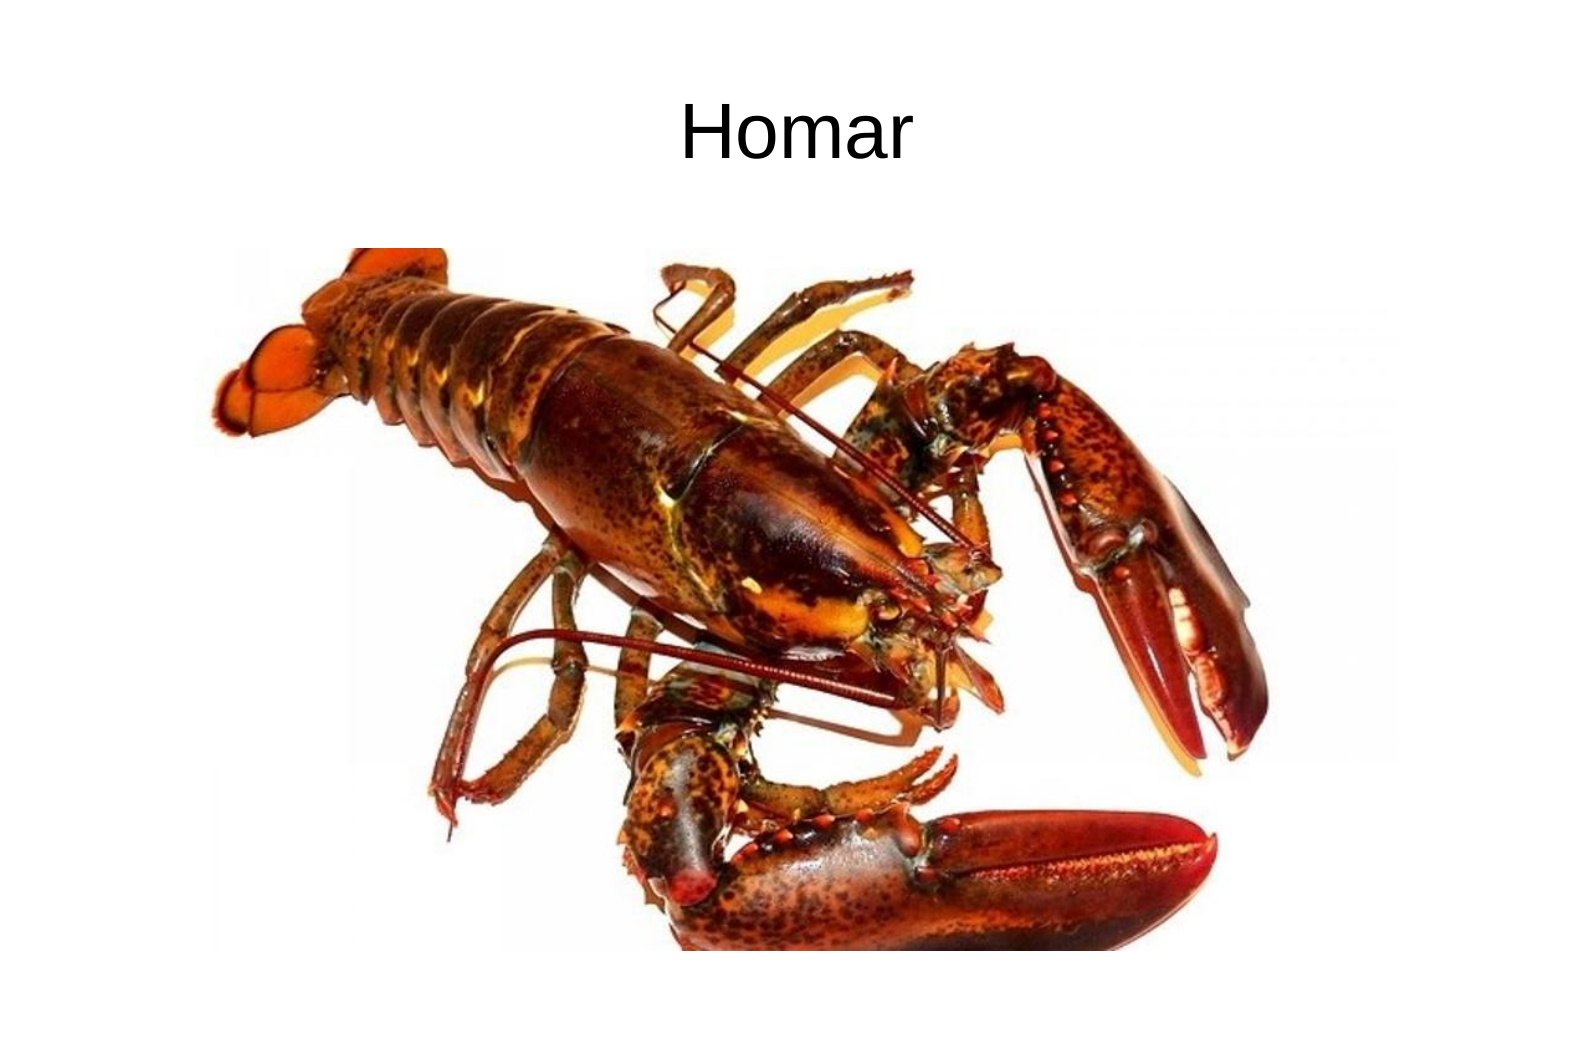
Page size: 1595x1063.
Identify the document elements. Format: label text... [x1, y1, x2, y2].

picture [195, 248, 1399, 951]
title Homar [79, 42, 1515, 220]
